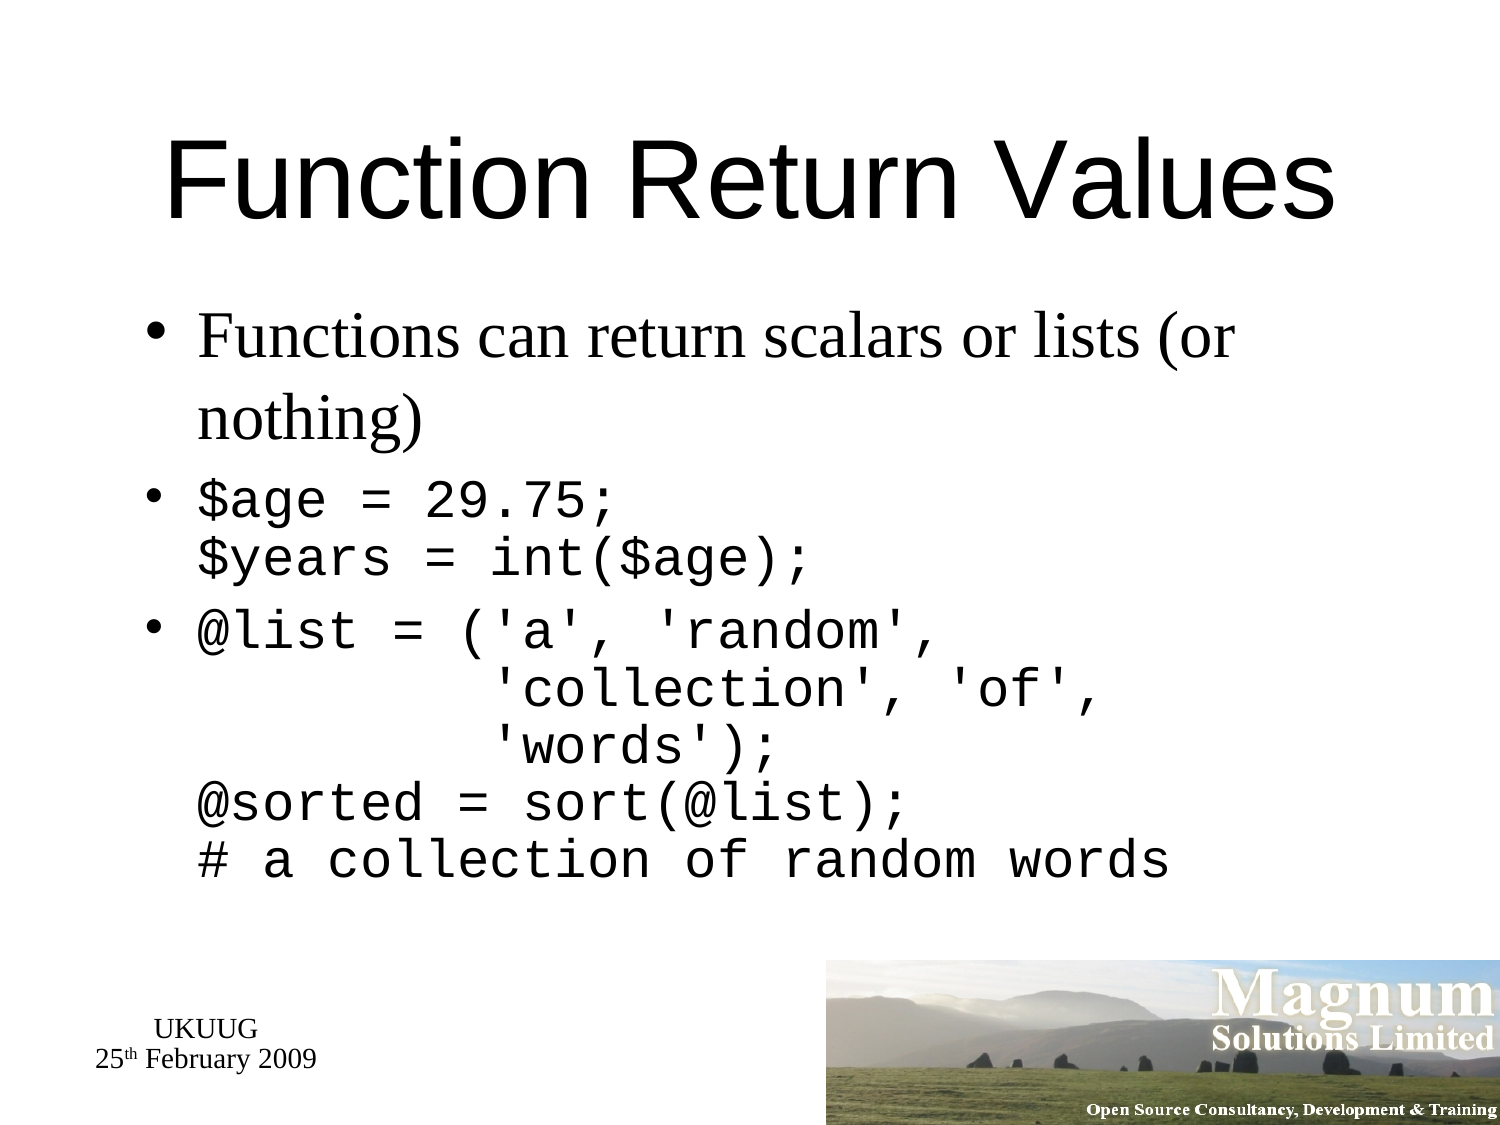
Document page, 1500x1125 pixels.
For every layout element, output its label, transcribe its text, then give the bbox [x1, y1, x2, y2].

title Function Return Values [112, 62, 1388, 250]
picture [826, 960, 1500, 1125]
list Functions can return scalars or lists (or nothing)‏ $age = 29.75; $years = int($age); @list = ('a', 'random', 'collection', 'of', 'words'); @sorted = sort(@list); # a collection of random words [112, 295, 1388, 1013]
